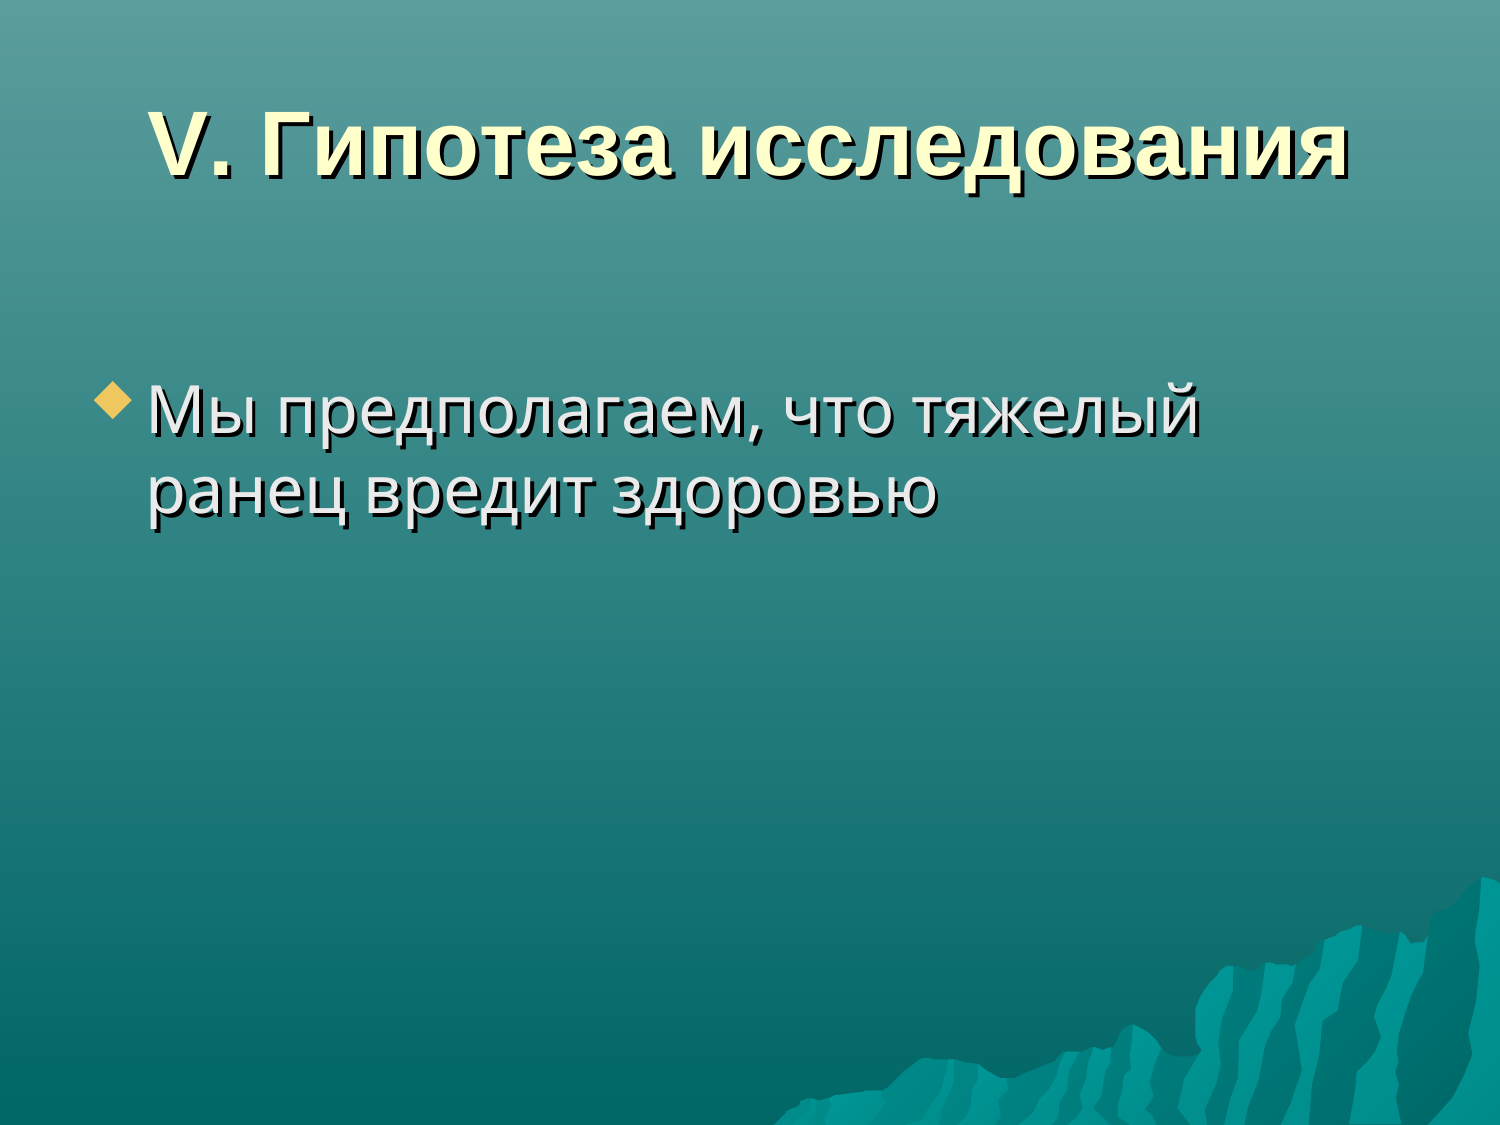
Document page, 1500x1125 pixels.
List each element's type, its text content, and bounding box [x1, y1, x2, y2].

title V. Гипотеза исследования [75, 45, 1426, 233]
list Мы предполагаем, что тяжелый ранец вредит здоровью [75, 262, 1426, 1006]
